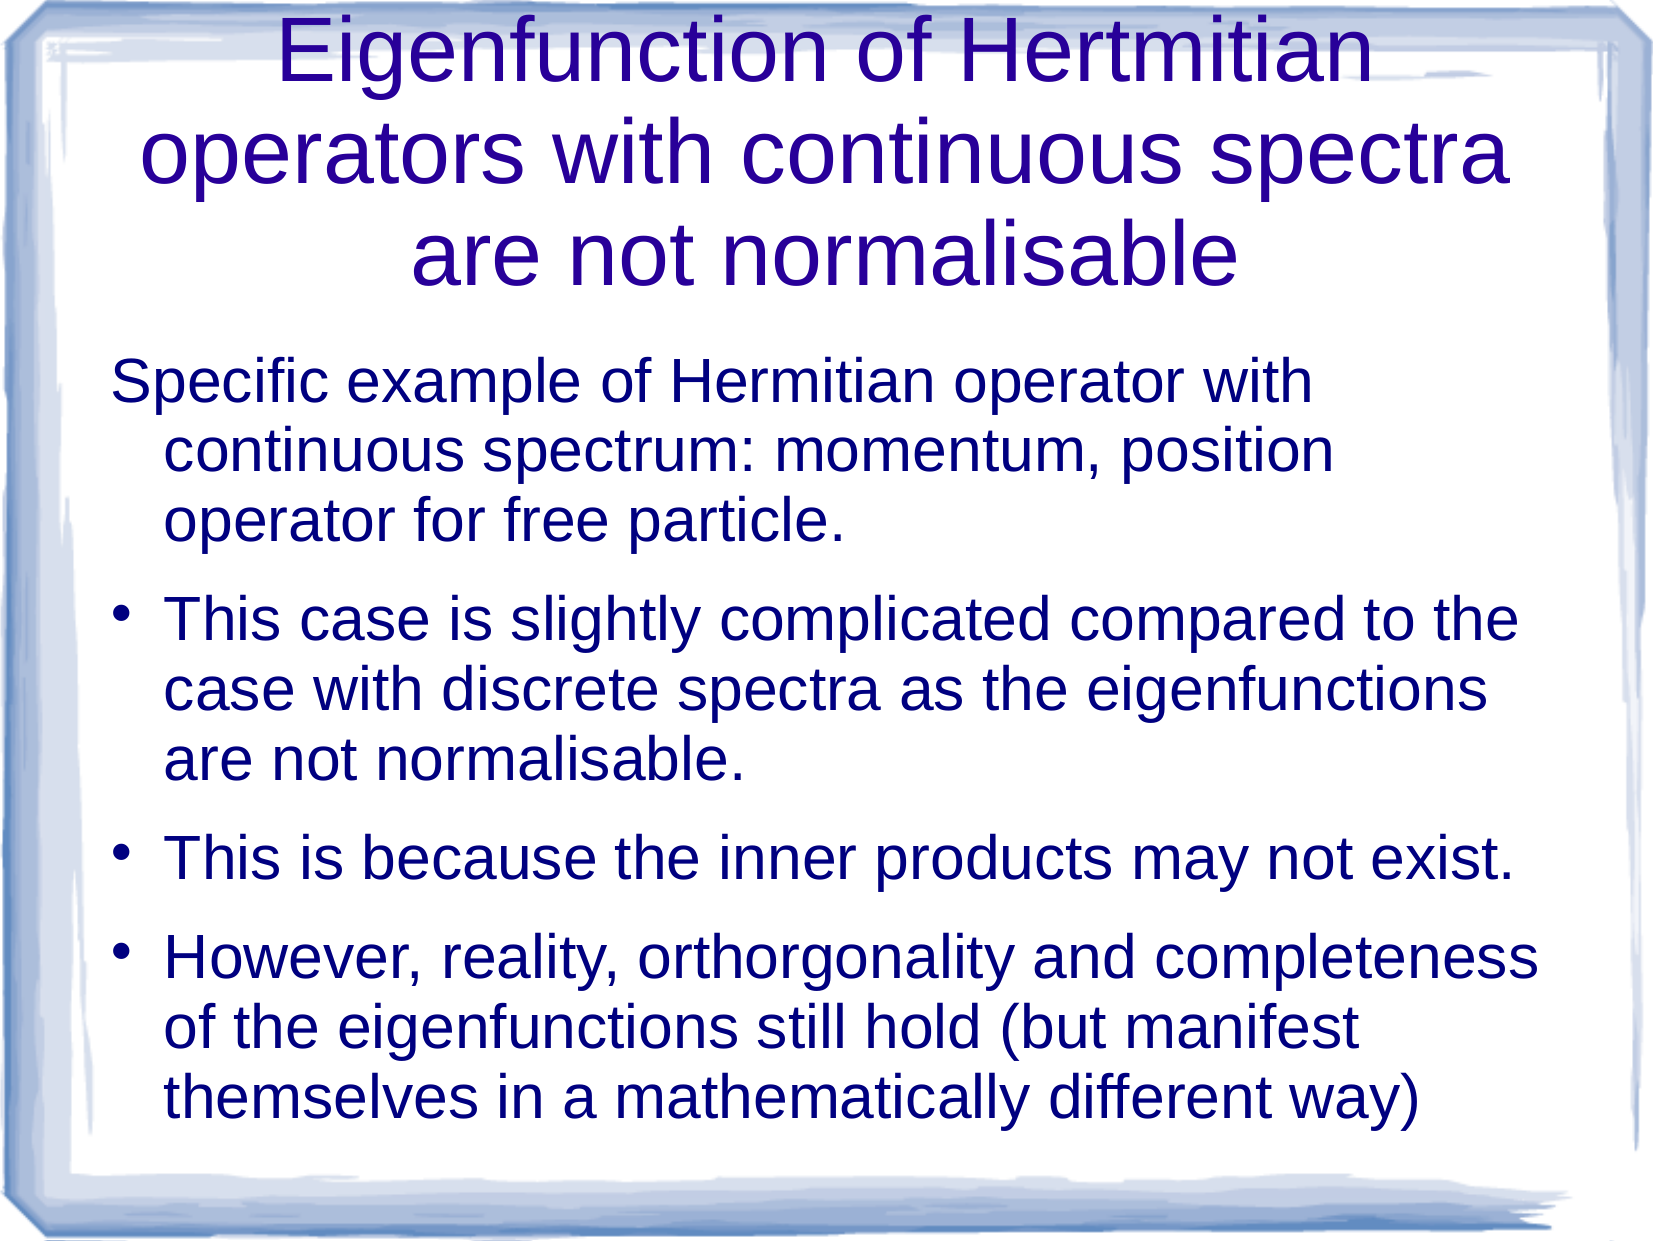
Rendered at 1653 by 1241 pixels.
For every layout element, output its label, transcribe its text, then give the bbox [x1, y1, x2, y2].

picture [0, 0, 1653, 1241]
title Eigenfunction of Hertmitian operators with continuous spectra are not normalisable [82, 0, 1570, 307]
list Specific example of Hermitian operator with continuous spectrum: momentum, position operator for free particle. This case is slightly complicated compared to the case with discrete spectra as the eigenfunctions are not normalisable. This is because the inner products may not exist. However, reality, orthorgonality and completeness of the eigenfunctions still hold (but manifest themselves in a mathematically different way) [107, 341, 1561, 1140]
